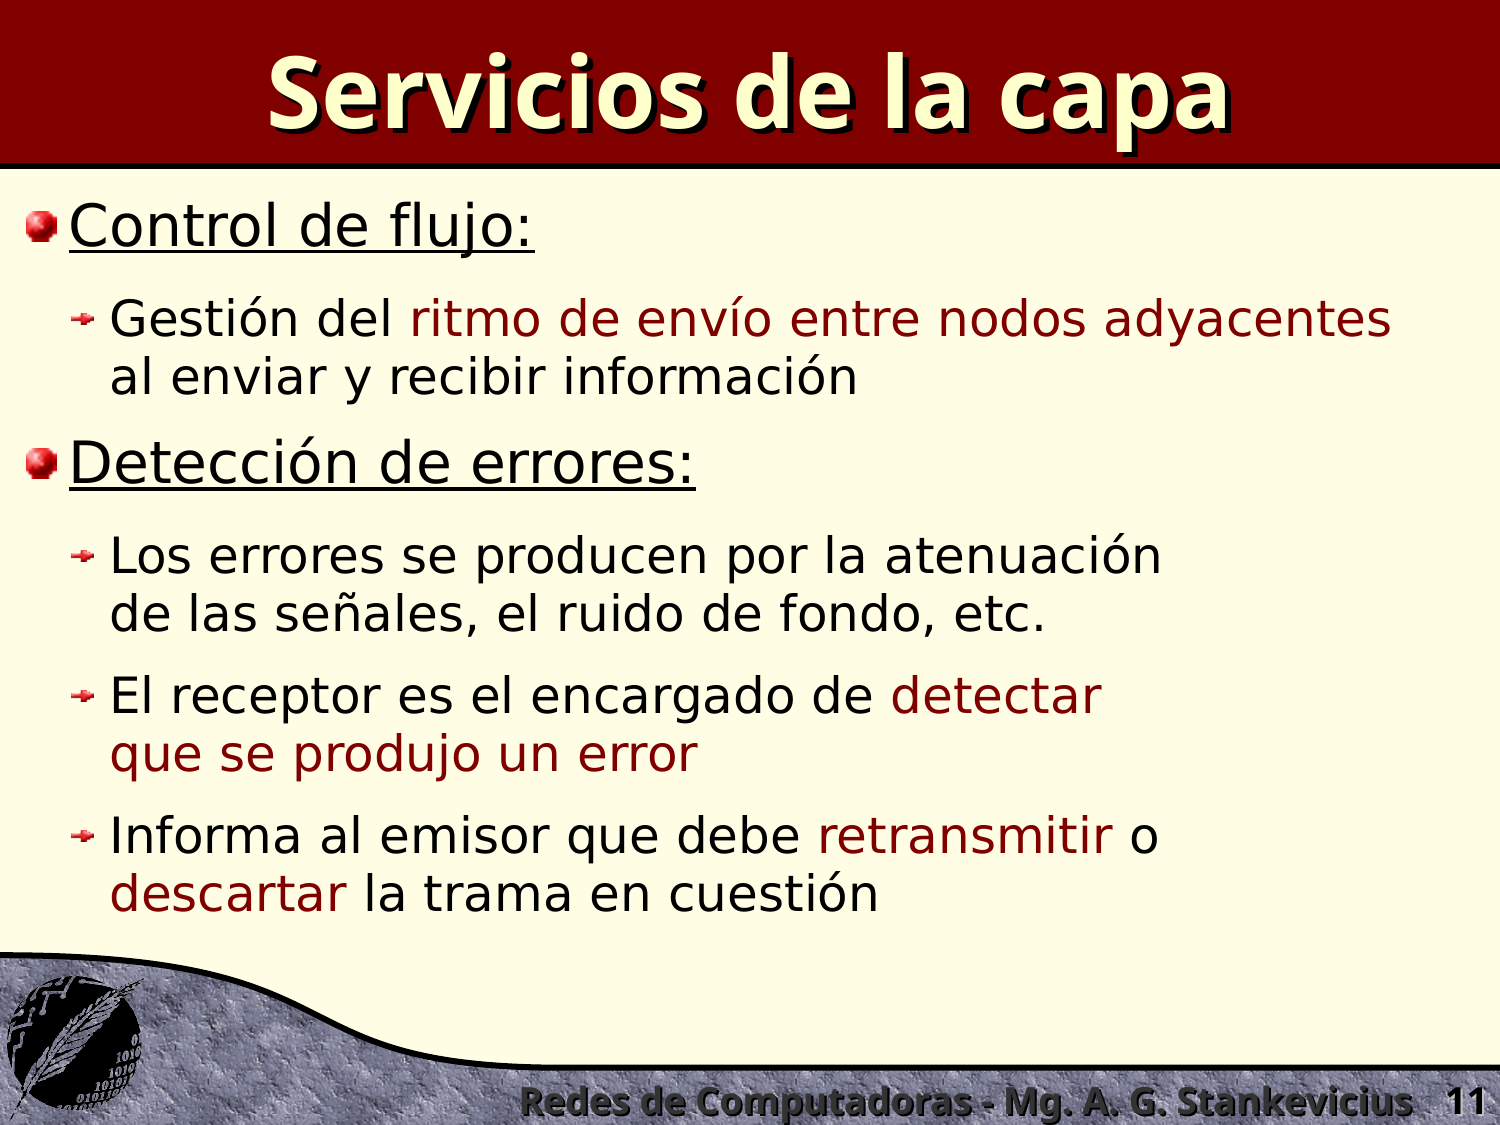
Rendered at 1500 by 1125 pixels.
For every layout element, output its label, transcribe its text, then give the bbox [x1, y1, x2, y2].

picture [1047, 1100, 1054, 1110]
picture [0, 959, 1500, 1125]
picture [790, 1100, 795, 1110]
list Control de flujo: Gestión del ritmo de envío entre nodos adyacentes al enviar y recibir información Detección de errores: Los errores se producen por la atenuación de las señales, el ruido de fondo, etc. El receptor es el encargado de detectar que se produjo un error Informa al emisor que debe retransmitir o descartar la trama en cuestión [11, 192, 1486, 924]
title Servicios de la capa [15, 5, 1485, 160]
